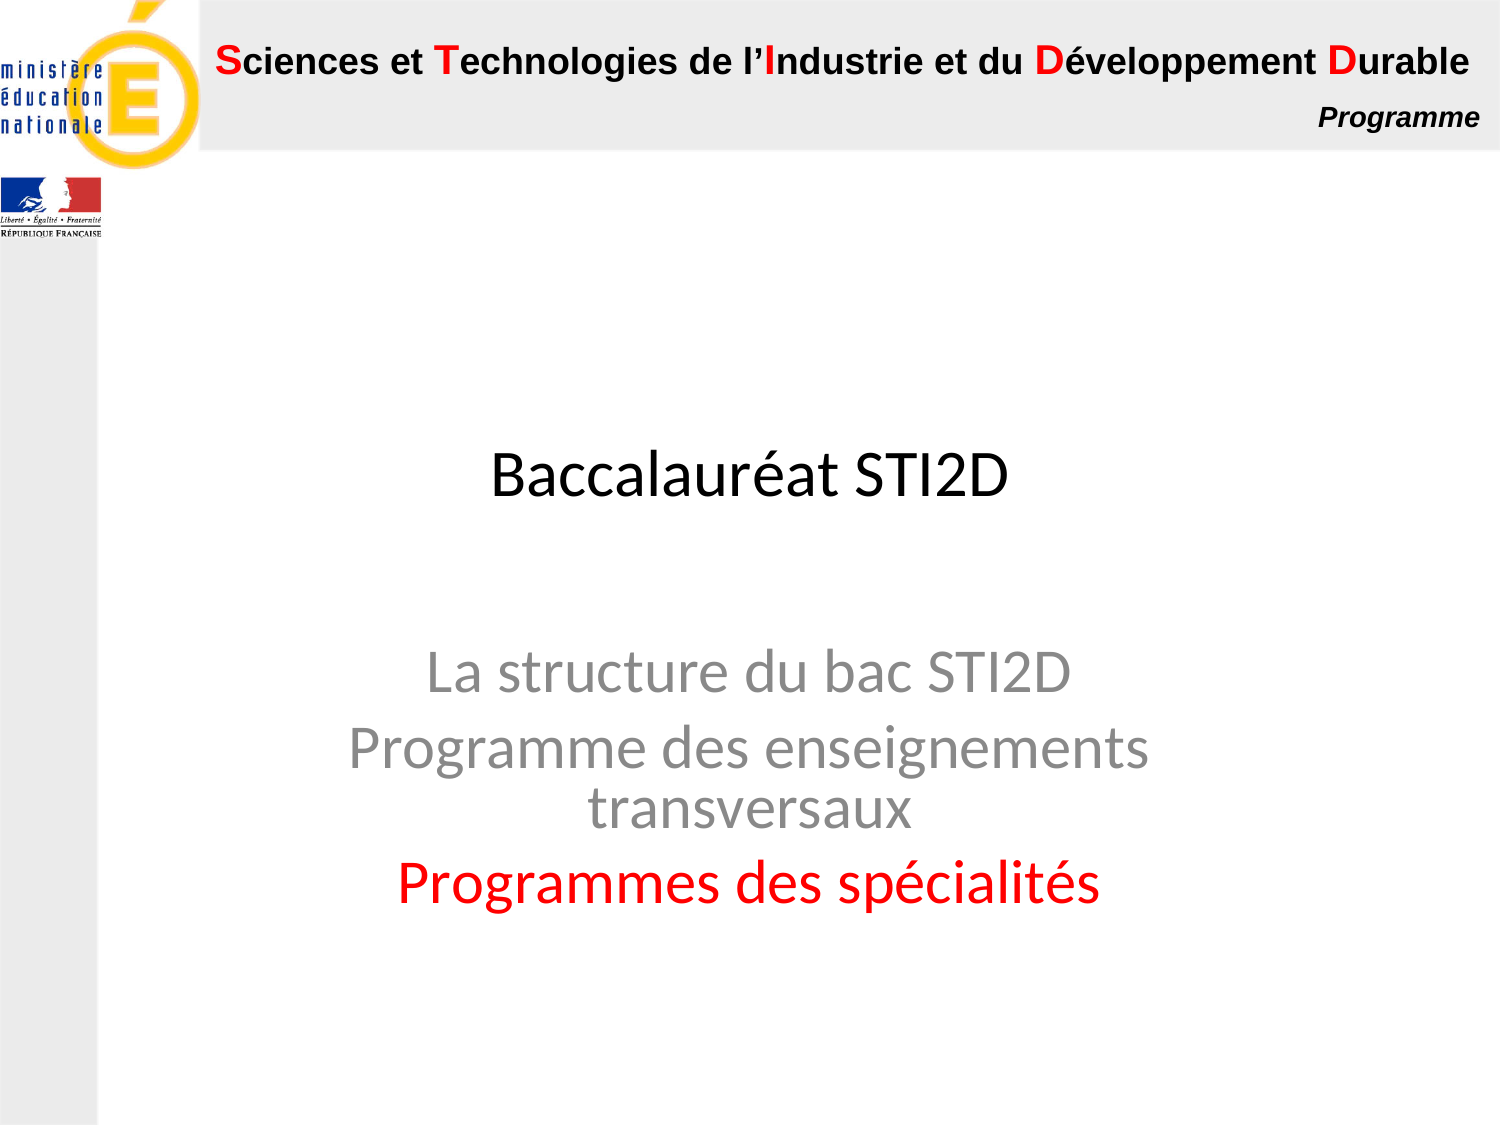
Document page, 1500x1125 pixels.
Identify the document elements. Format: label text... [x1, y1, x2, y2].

picture [0, 0, 201, 238]
text_box La structure du bac STI2D Programme des enseignements transversaux Programmes des spécialités [225, 637, 1276, 926]
title Baccalauréat STI2D [112, 349, 1388, 591]
